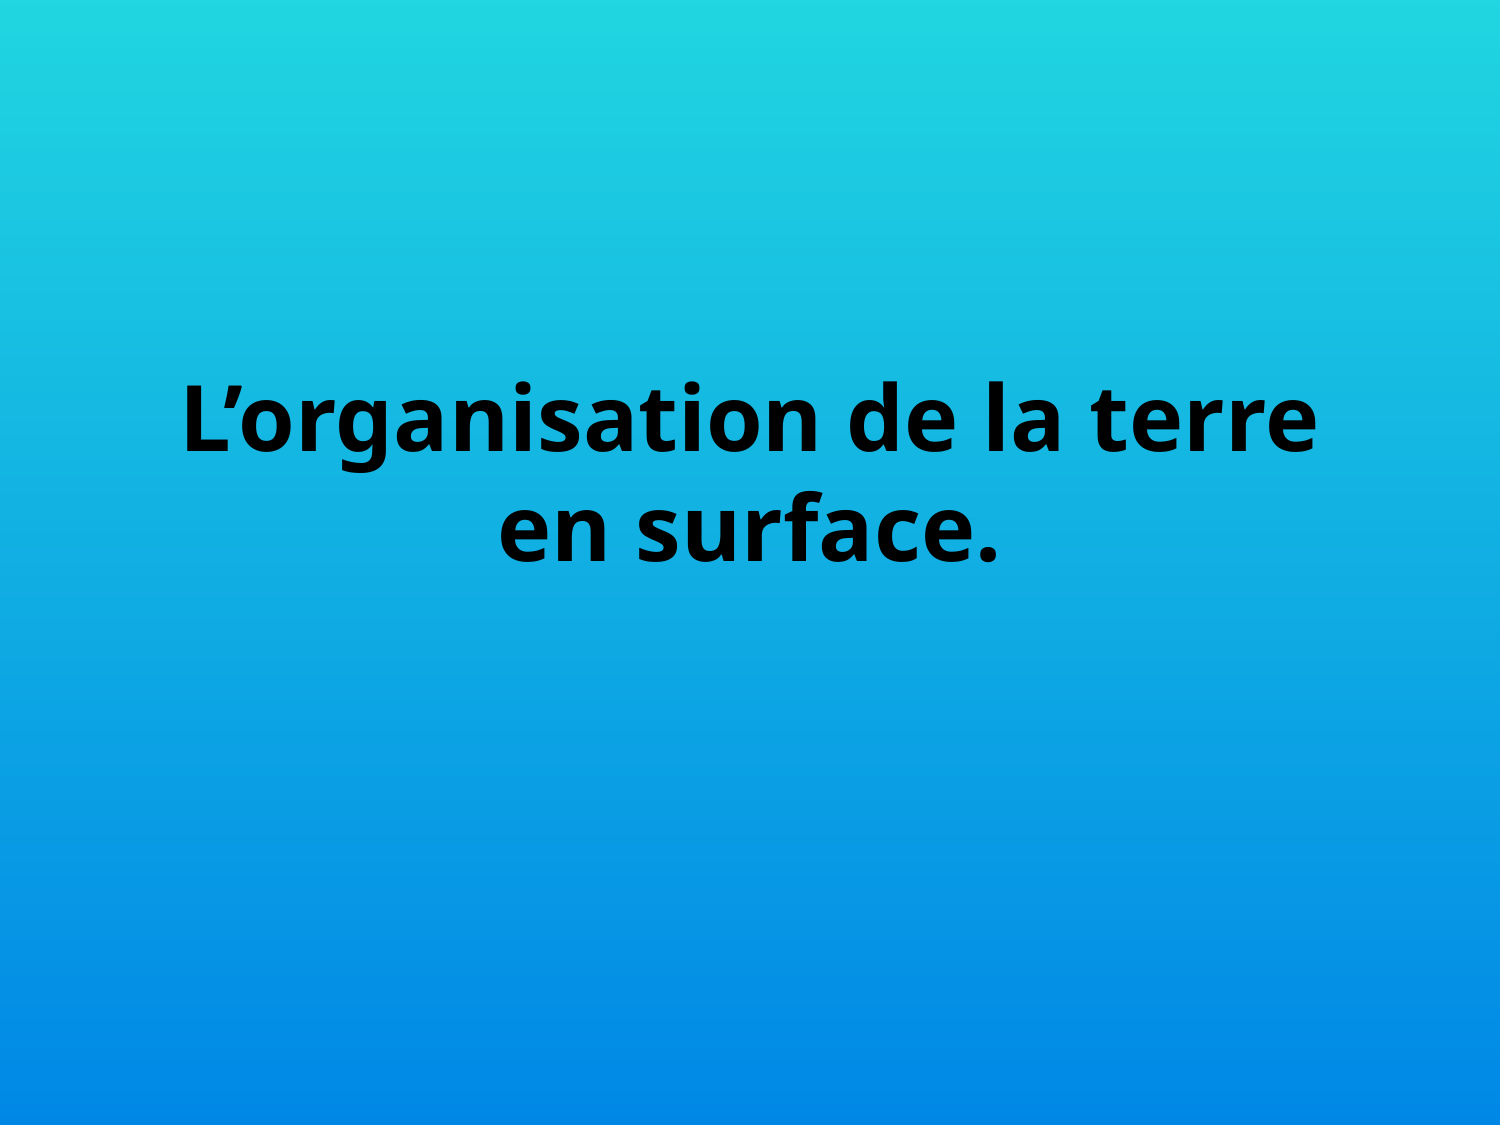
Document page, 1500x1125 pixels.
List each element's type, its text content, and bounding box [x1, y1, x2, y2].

title L’organisation de la terre en surface. [112, 349, 1388, 591]
